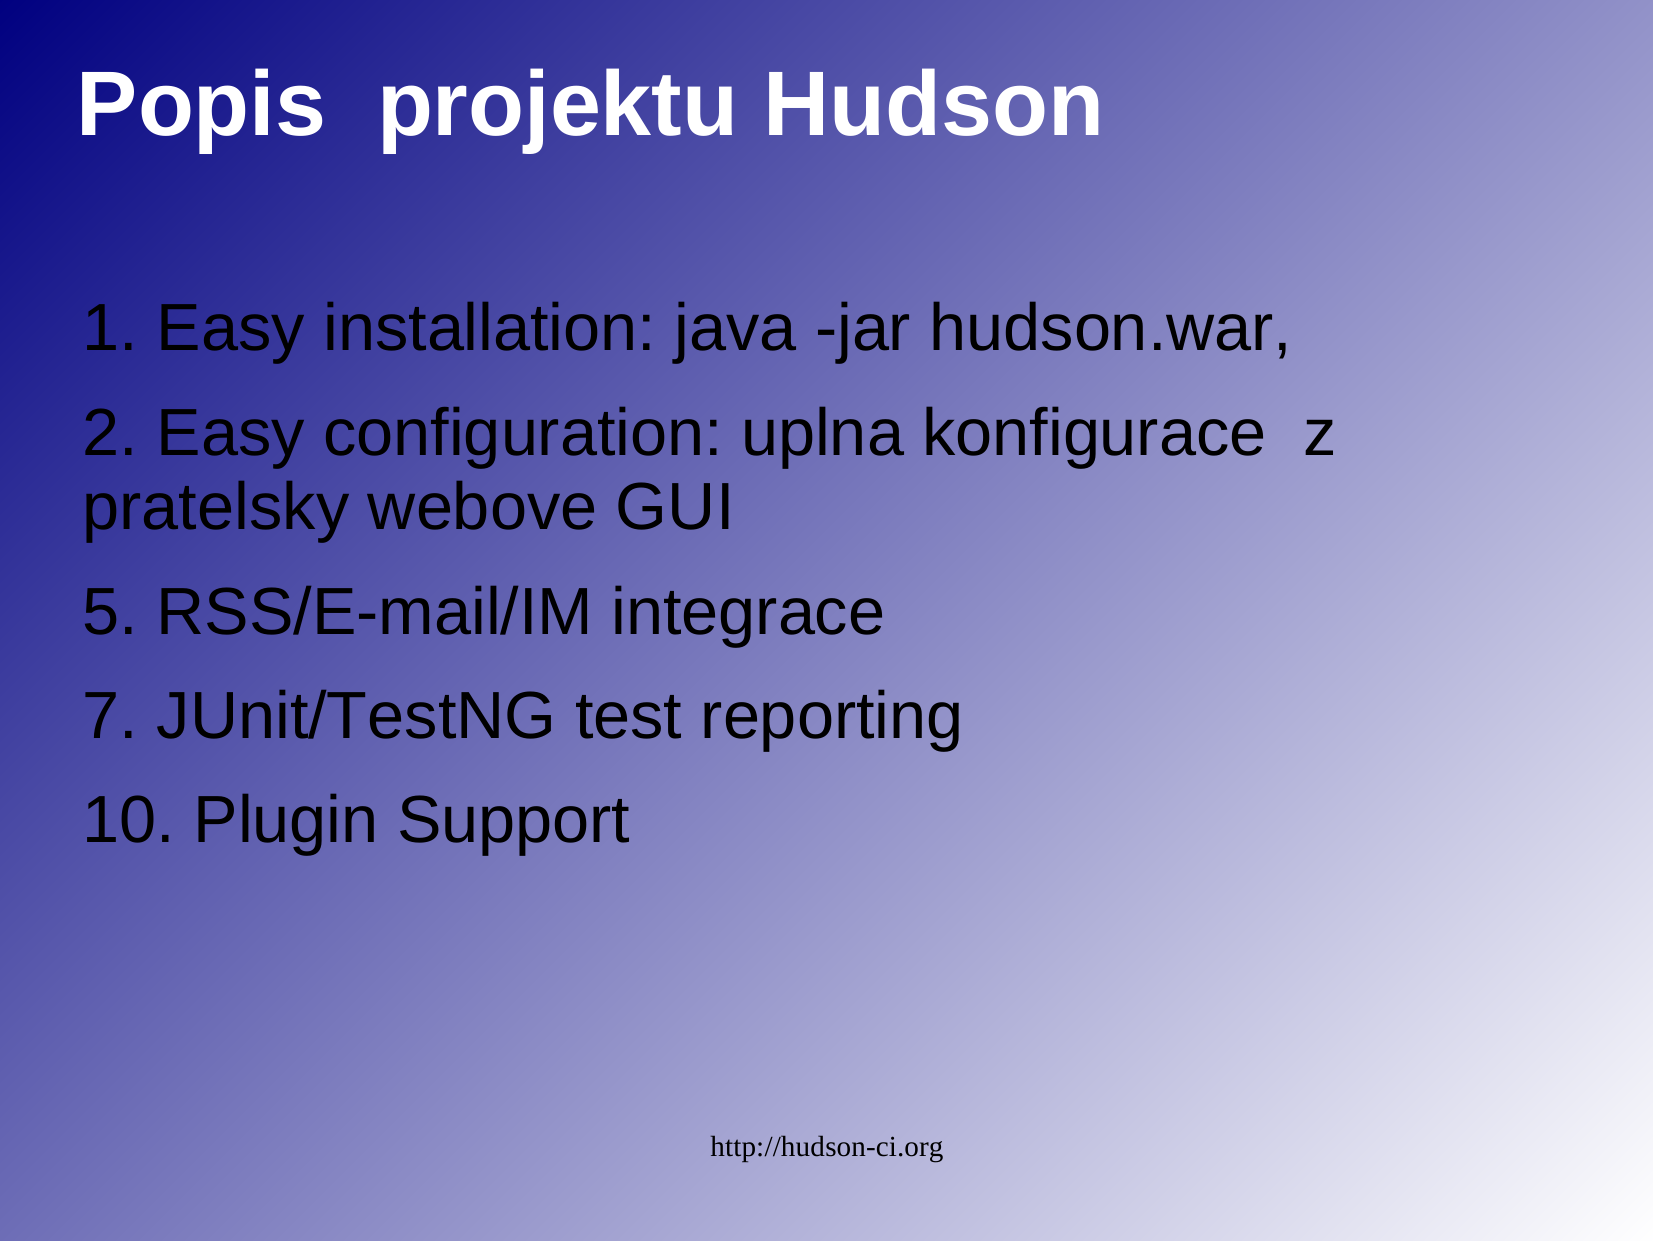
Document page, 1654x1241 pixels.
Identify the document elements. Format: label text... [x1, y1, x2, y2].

title Popis projektu Hudson [76, 0, 1565, 208]
list 1. Easy installation: java -jar hudson.war, 2. Easy configuration: uplna konfigurace z pratelsky webove GUI 5. RSS/E-mail/IM integrace 7. JUnit/TestNG test reporting 10. Plugin Support [82, 290, 1571, 1109]
